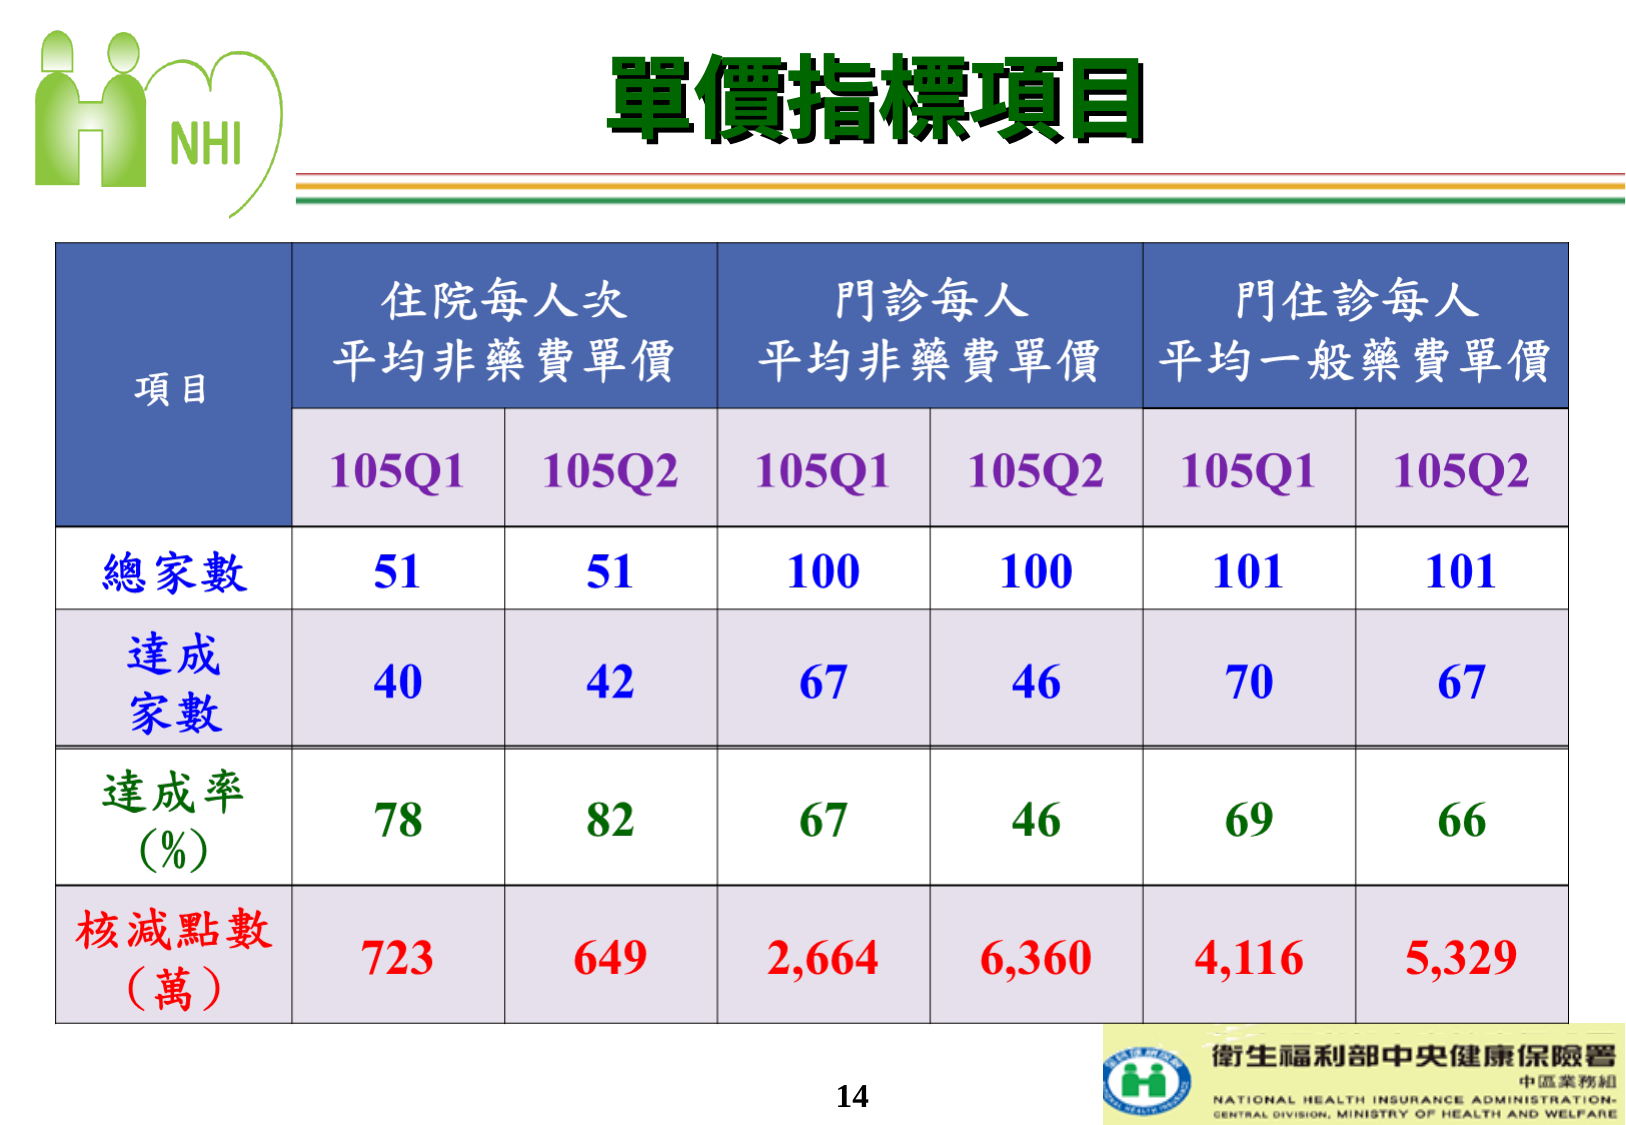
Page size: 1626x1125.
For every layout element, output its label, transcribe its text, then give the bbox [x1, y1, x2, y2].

picture [55, 243, 1569, 1046]
text_box 單價指標項目 [351, 42, 1404, 161]
